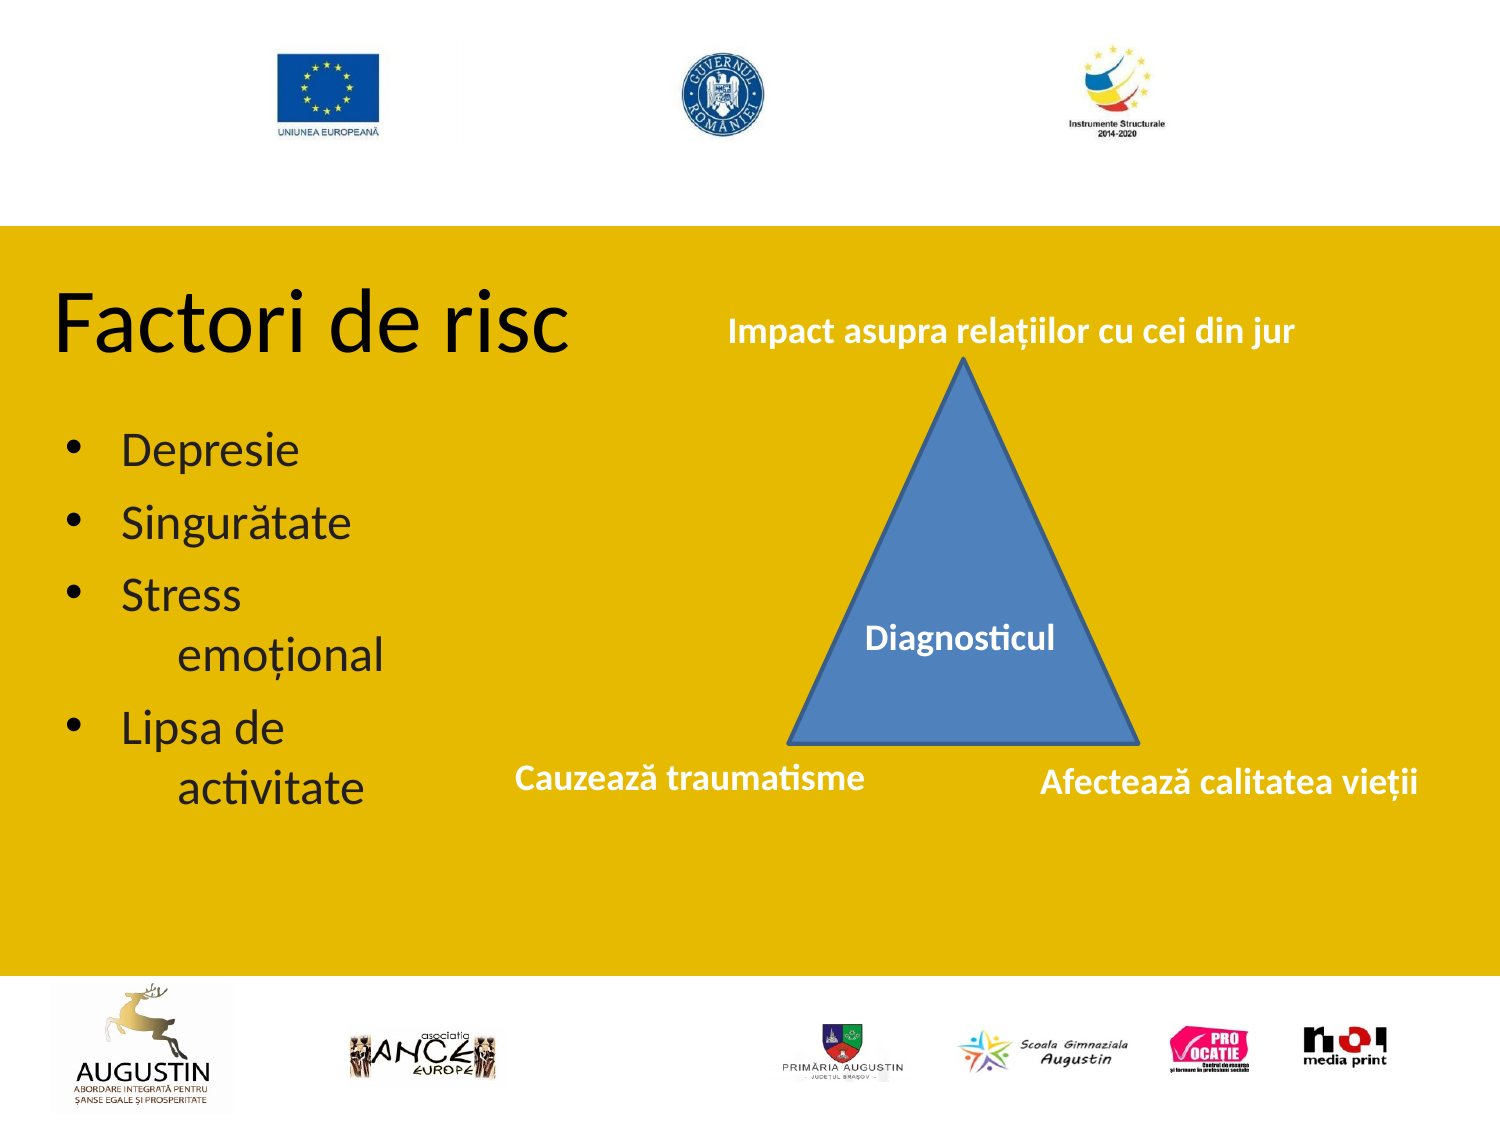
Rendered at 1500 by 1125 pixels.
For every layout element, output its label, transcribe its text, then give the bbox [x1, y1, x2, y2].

text_box Afectează calitatea vieții [1025, 749, 1500, 810]
title Factori de risc [0, 221, 988, 410]
text_box Cauzează traumatisme [500, 745, 1150, 807]
text_box Impact asupra relațiilor cu cei din jur [988, 298, 1362, 359]
text_box [788, 610, 1139, 744]
text_box [851, 410, 1076, 605]
list Depresie Singurătate Stress emoțional Lipsa de activitate [50, 410, 428, 923]
text_box Diagnosticul [849, 605, 1500, 666]
